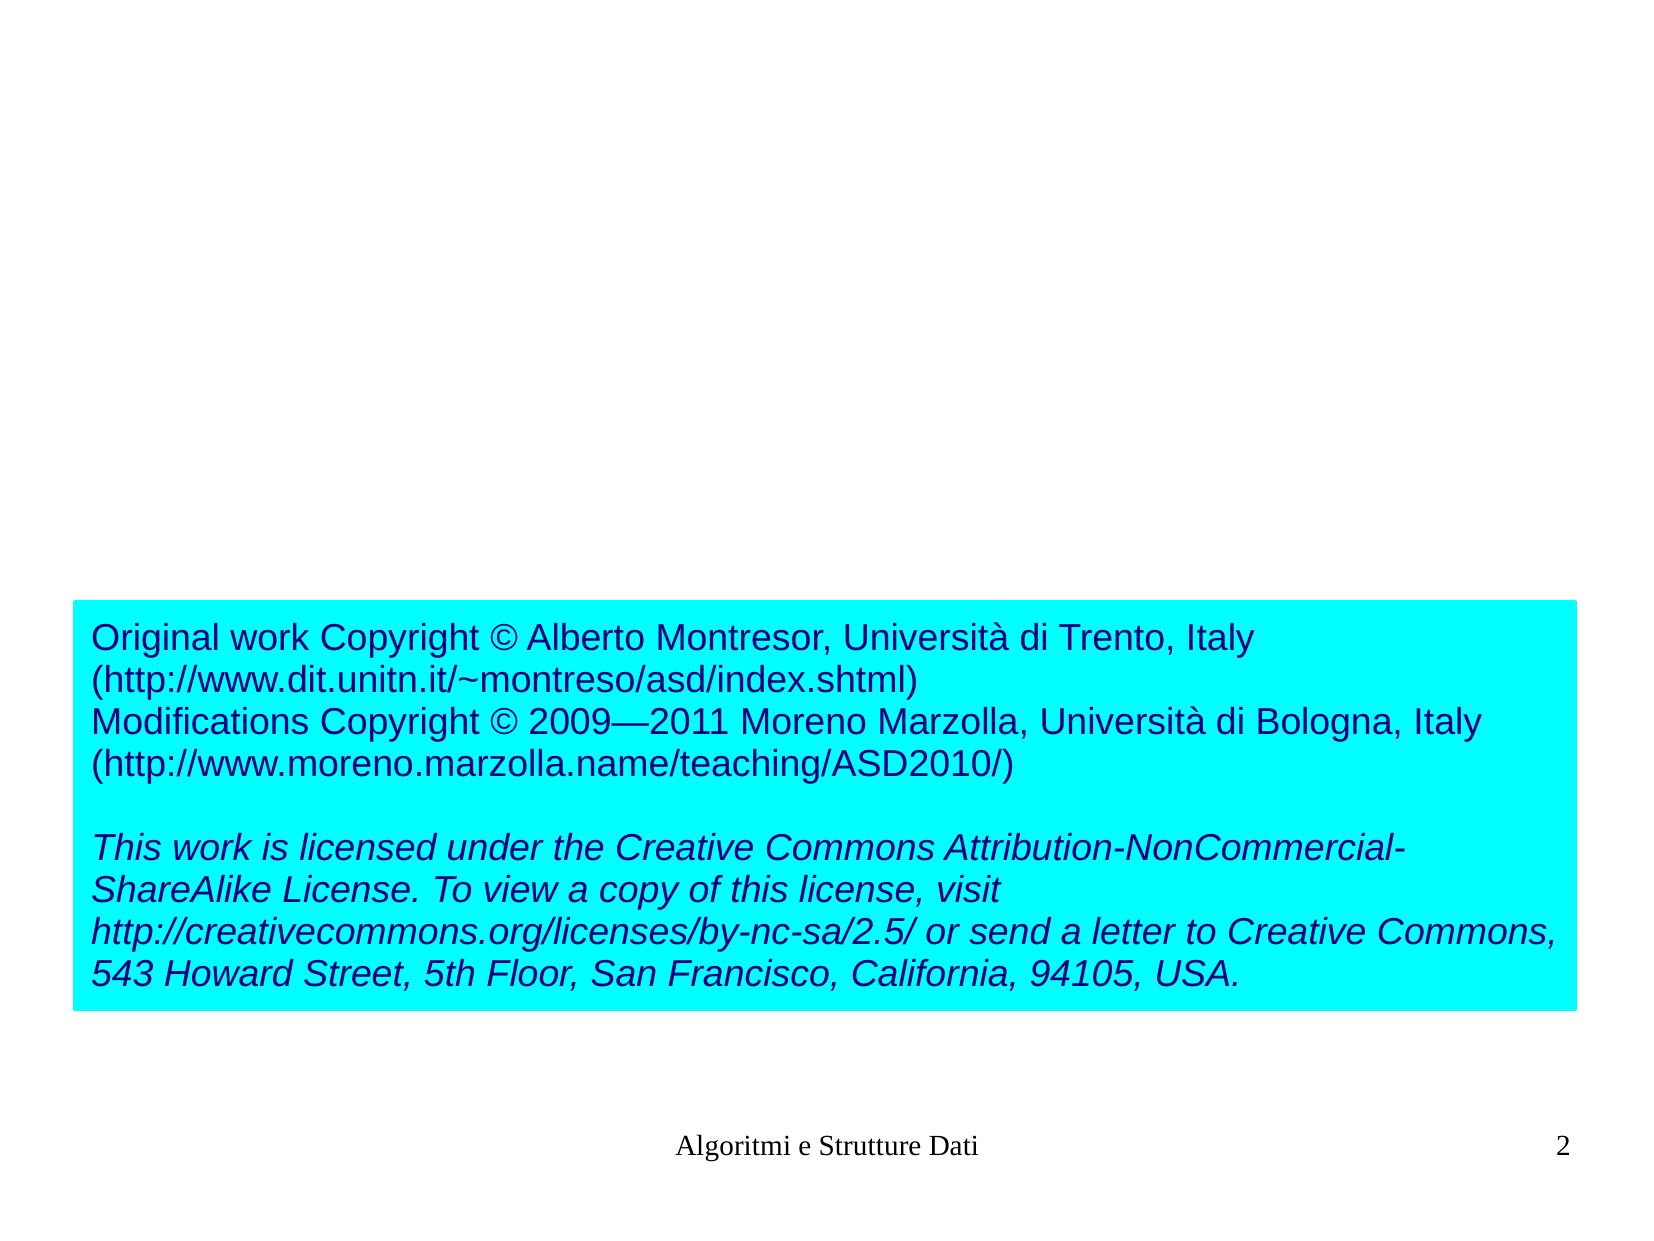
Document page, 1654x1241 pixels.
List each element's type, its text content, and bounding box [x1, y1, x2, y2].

text_box Original work Copyright © Alberto Montresor, Università di Trento, Italy (http://www.dit.unitn.it/~montreso/asd/index.shtml) Modifications Copyright © 2009—2011 Moreno Marzolla, Università di Bologna, Italy (http://www.moreno.marzolla.name/teaching/ASD2010/) This work is licensed under the Creative Commons Attribution-NonCommercial-ShareAlike License. To view a copy of this license, visit http://creativecommons.org/licenses/by-nc-sa/2.5/ or send a letter to Creative Commons, 543 Howard Street, 5th Floor, San Francisco, California, 94105, USA. [75, 601, 1576, 1010]
